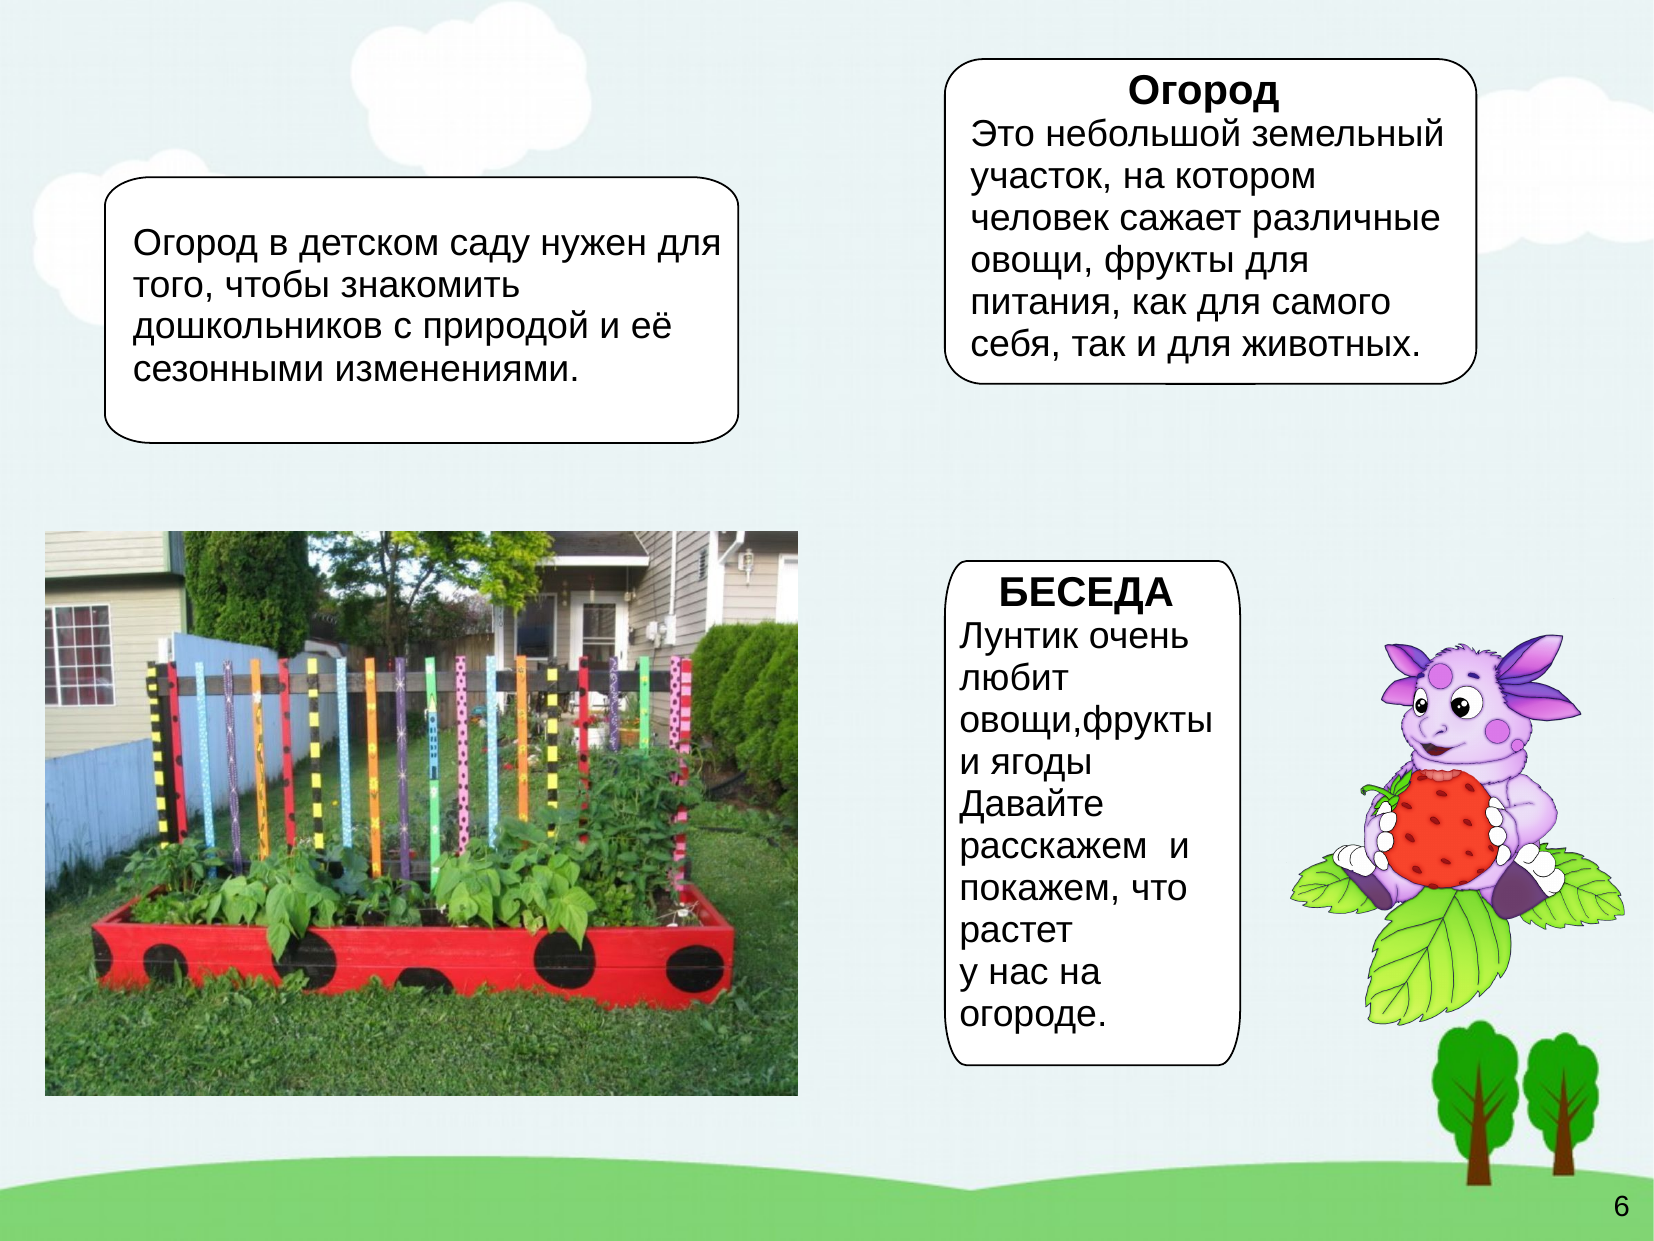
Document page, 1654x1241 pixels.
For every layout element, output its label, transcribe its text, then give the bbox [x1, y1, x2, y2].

text_box [104, 177, 739, 435]
text_box БЕСЕДА Лунтик очень любит овощи,фрукты и ягоды Давайте расскажем и покажем, что растет у нас на огороде. [944, 561, 1241, 1043]
text_box [949, 1043, 1236, 1066]
text_box [944, 70, 1466, 384]
text_box Огород Это небольшой земельный участок, на котором человек сажает различные овощи, фрукты для питания, как для самого себя, так и для животных. [955, 59, 1477, 373]
picture [0, 0, 1654, 1241]
text_box Огород в детском саду нужен для того, чтобы знакомить дошкольников с природой и её сезонными изменениями. [118, 213, 752, 591]
